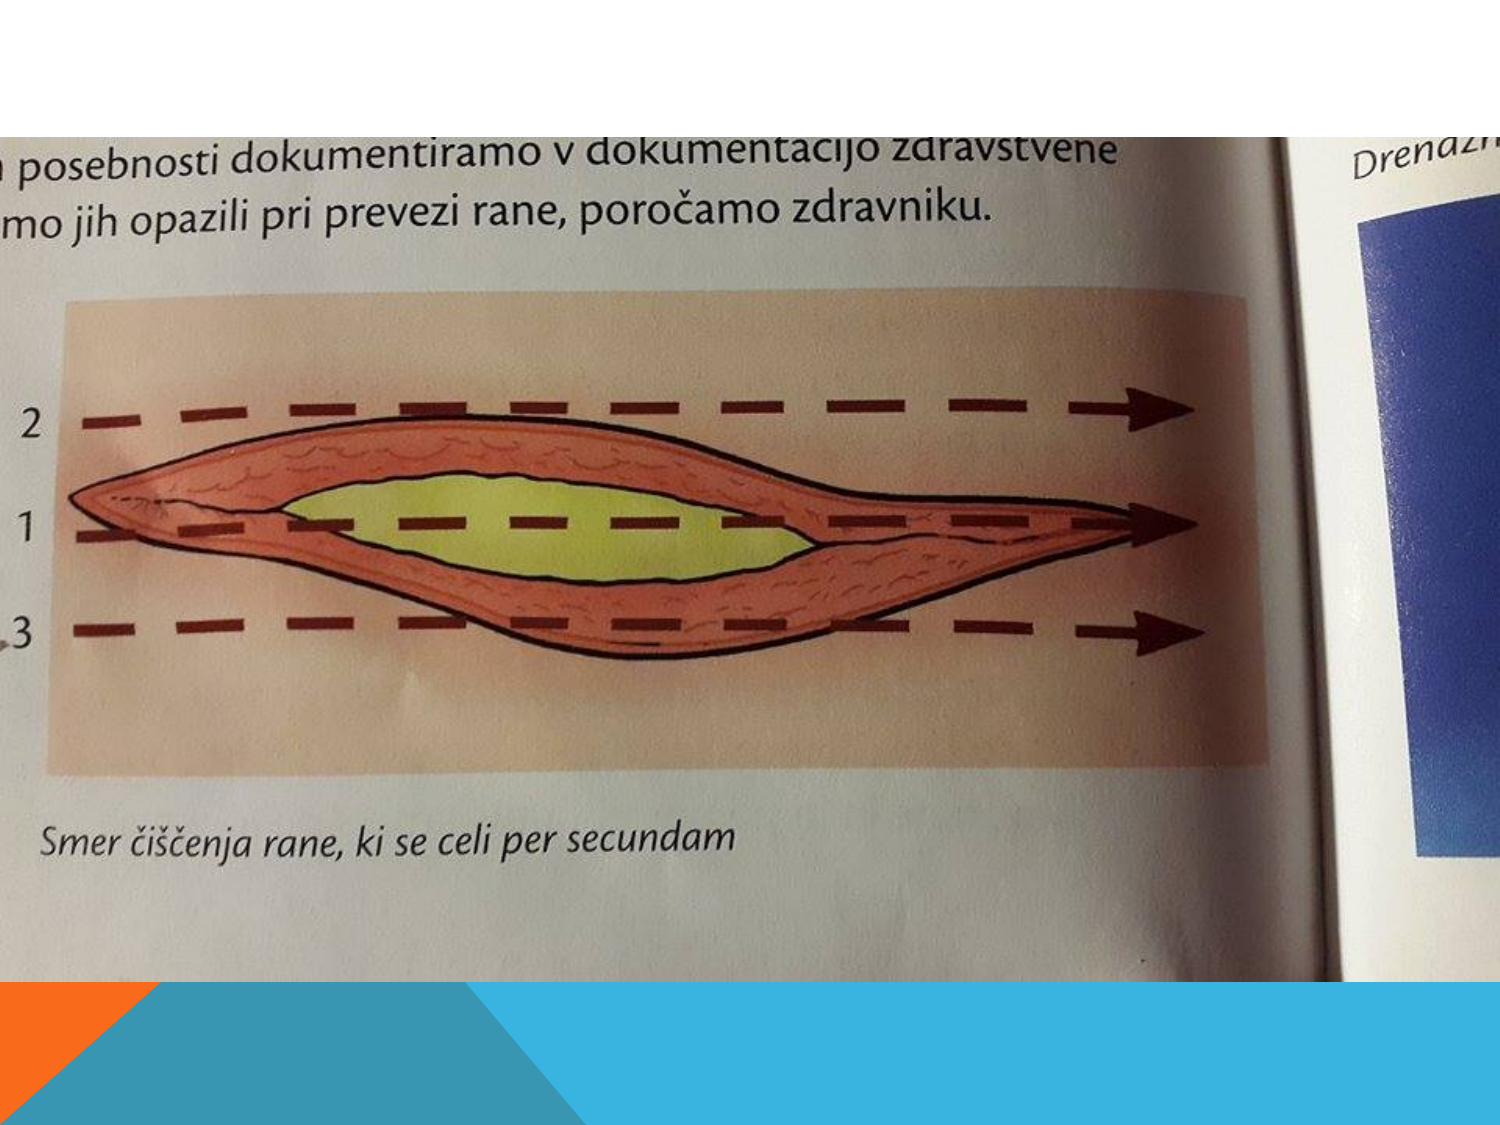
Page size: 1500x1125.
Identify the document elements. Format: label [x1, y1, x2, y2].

picture [0, 137, 1500, 982]
